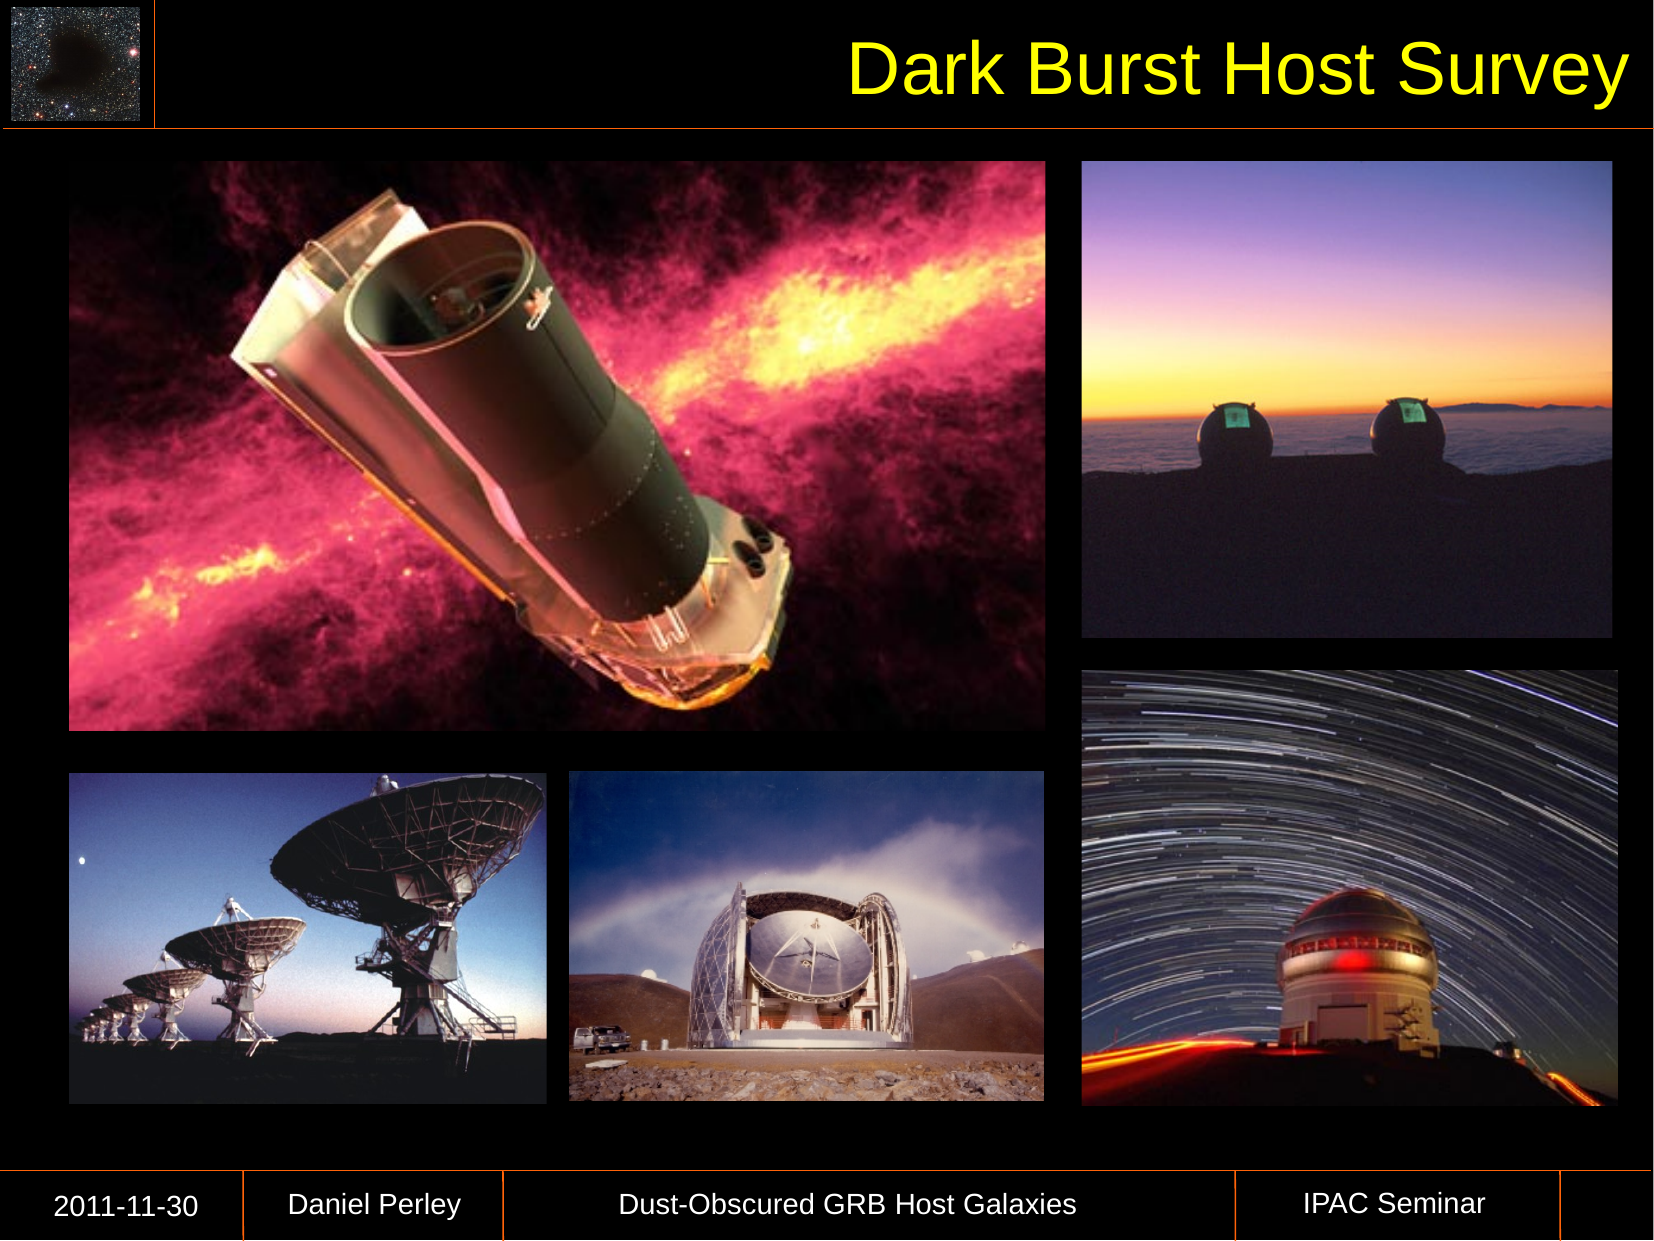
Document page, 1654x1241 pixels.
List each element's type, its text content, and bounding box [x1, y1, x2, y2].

picture [69, 161, 1046, 731]
picture [1081, 161, 1613, 638]
picture [69, 773, 547, 1104]
picture [569, 771, 1044, 1101]
picture [11, 7, 140, 121]
picture [1081, 670, 1618, 1106]
title Dark Burst Host Survey [225, 17, 1631, 119]
